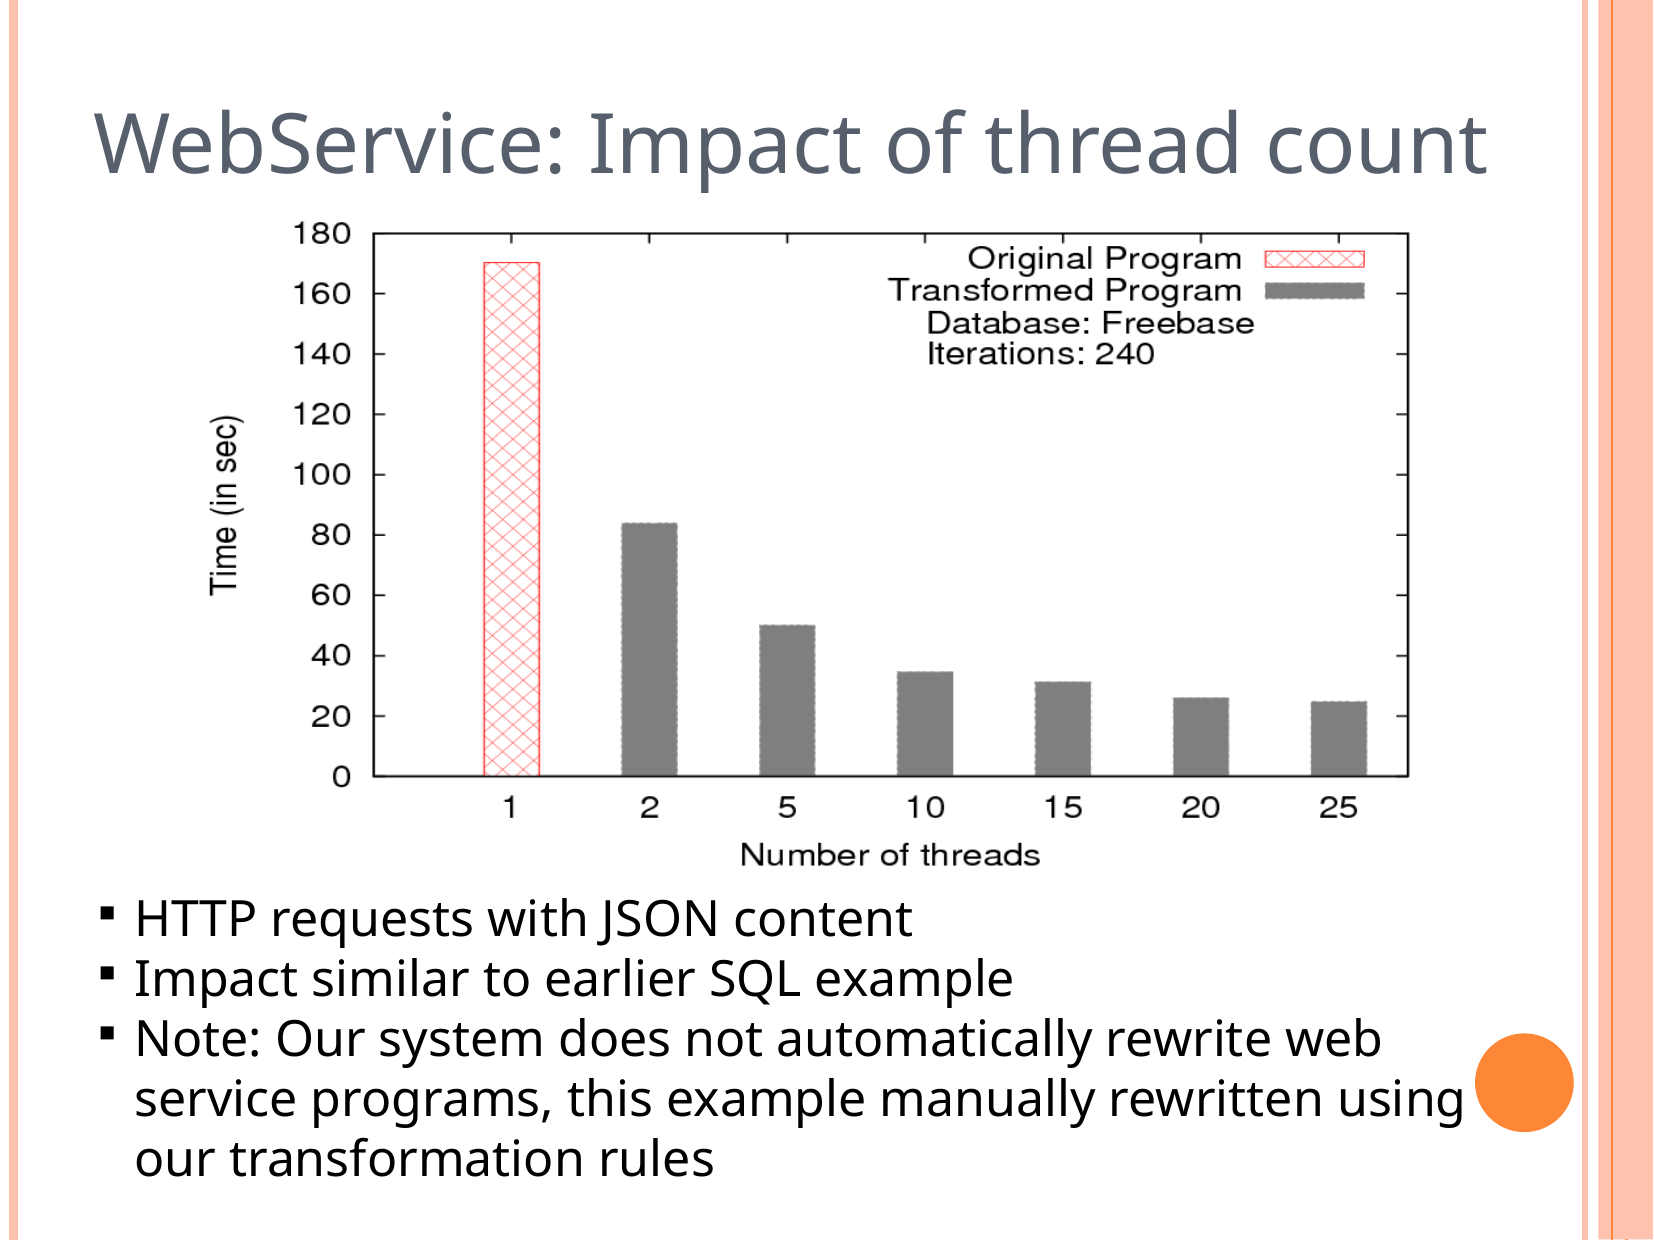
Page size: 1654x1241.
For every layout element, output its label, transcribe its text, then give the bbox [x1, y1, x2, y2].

text_box WebService: Impact of thread count [76, 7, 1565, 199]
picture [151, 195, 1462, 877]
text_box HTTP requests with JSON content Impact similar to earlier SQL example Note: Our system does not automatically rewrite web service programs, this example manually rewritten using our transformation rules [82, 882, 1502, 1182]
